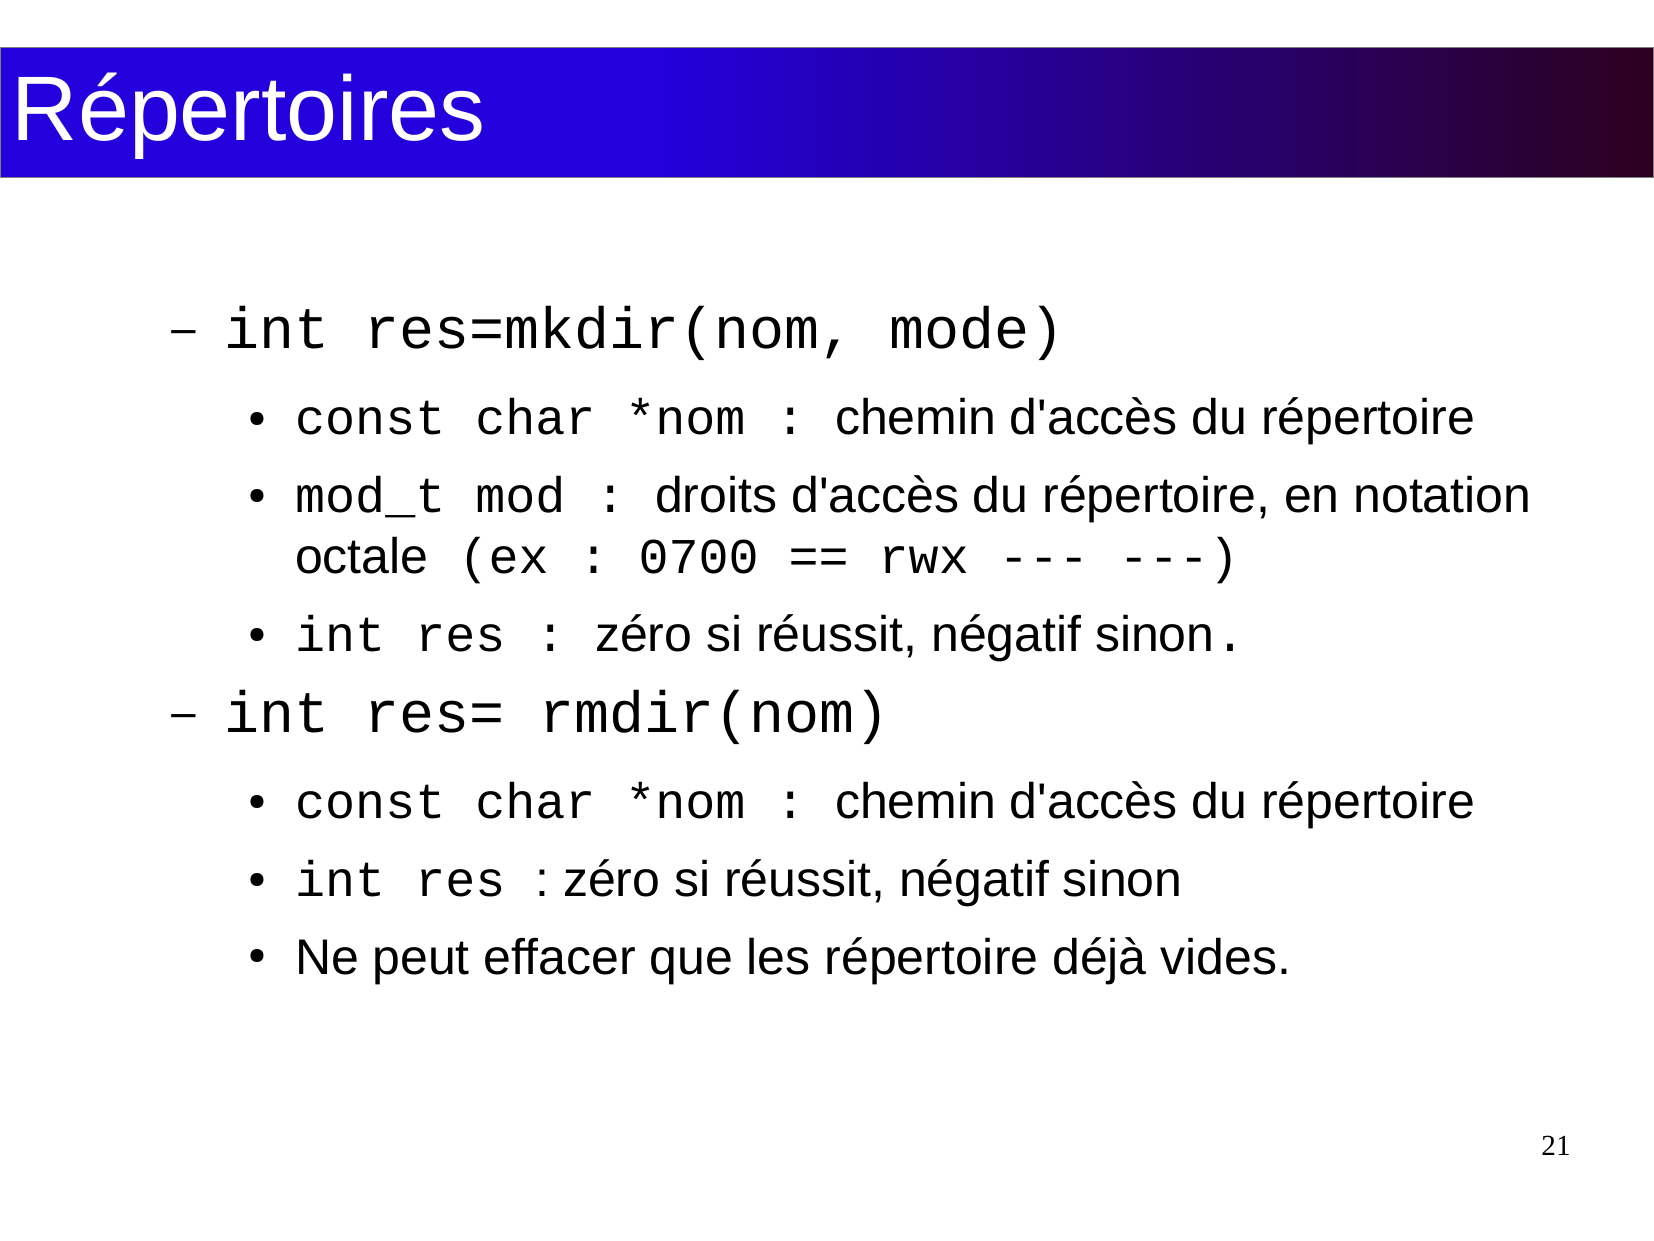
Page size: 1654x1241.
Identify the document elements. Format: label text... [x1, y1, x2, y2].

title Répertoires [11, 5, 1642, 213]
list int res=mkdir(nom, mode) const char *nom : chemin d'accès du répertoire mod_t mod : droits d'accès du répertoire, en notation octale (ex : 0700 == rwx --- ---) int res : zéro si réussit, négatif sinon. int res= rmdir(nom) const char *nom : chemin d'accès du répertoire int res : zéro si réussit, négatif sinon Ne peut effacer que les répertoire déjà vides. [82, 195, 1538, 1182]
